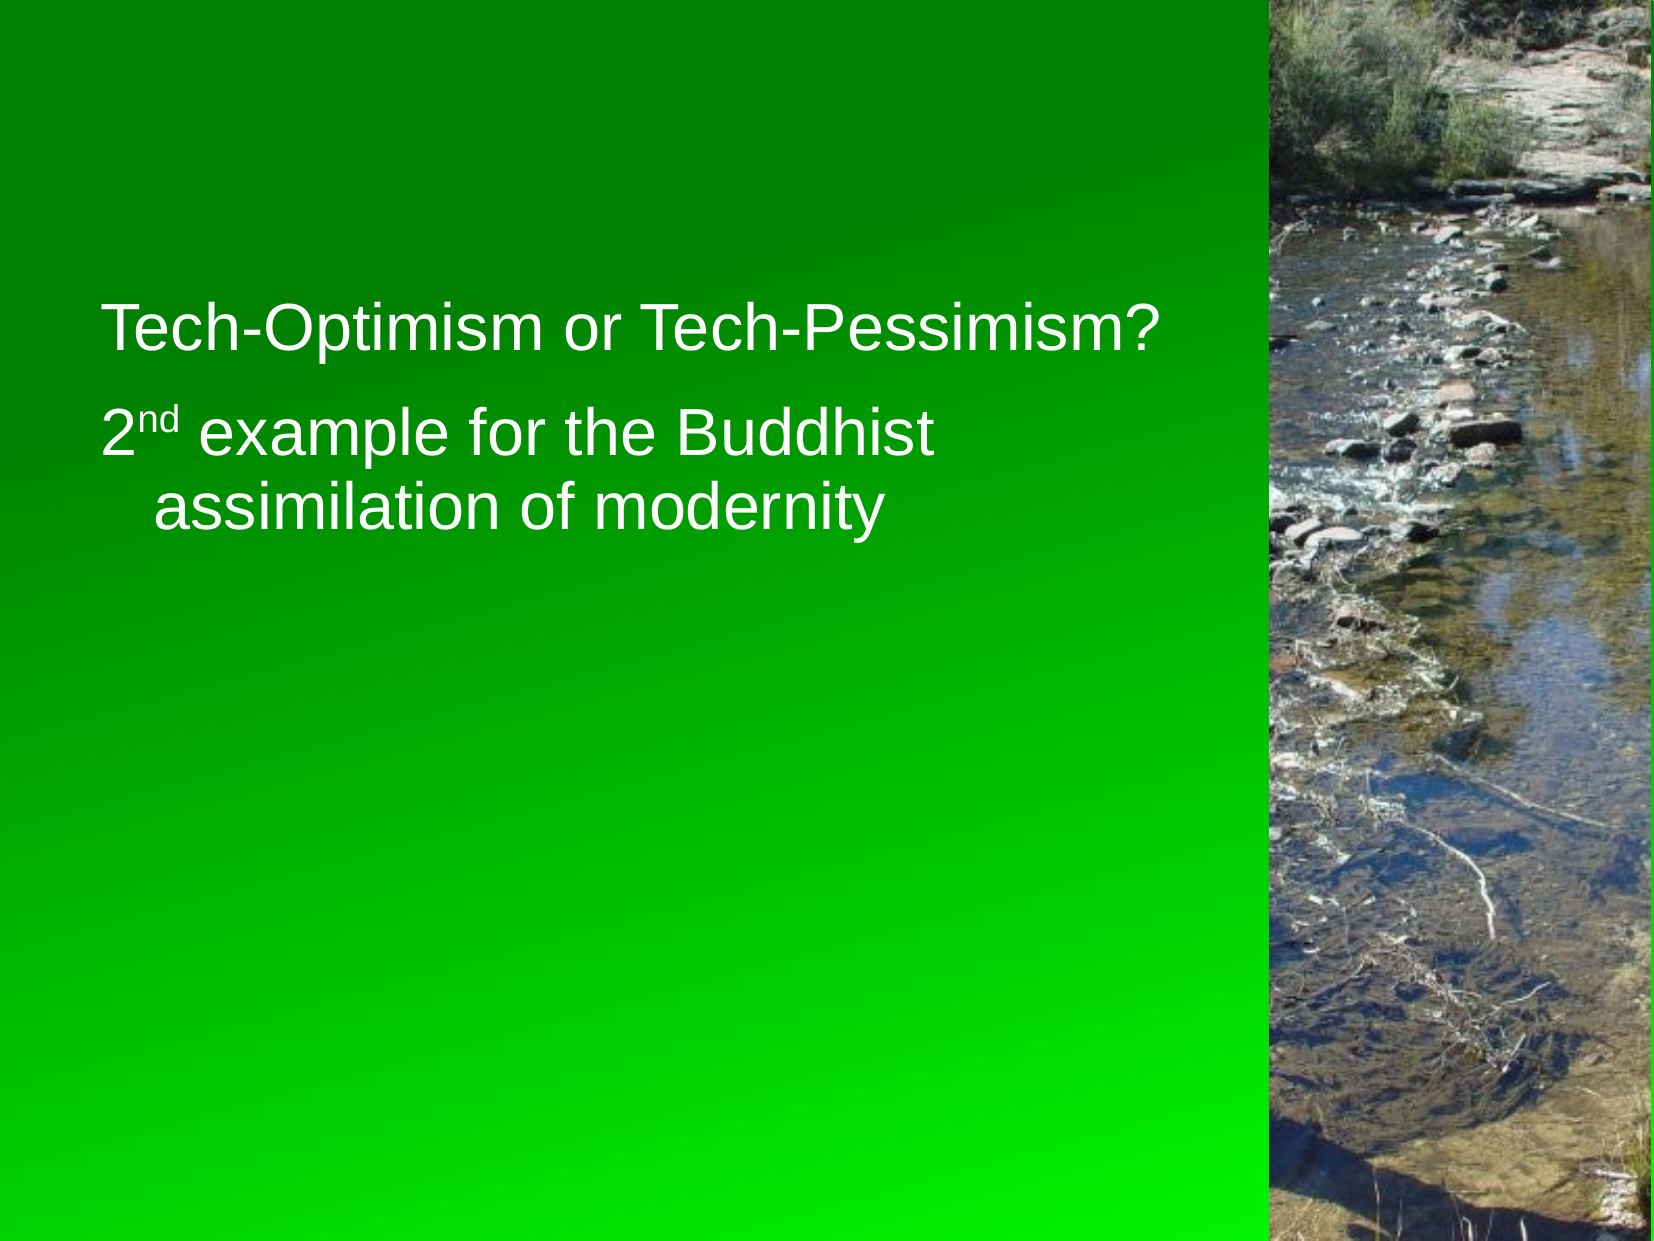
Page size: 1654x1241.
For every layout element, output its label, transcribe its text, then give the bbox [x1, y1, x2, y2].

picture [1269, 0, 1651, 1241]
list Tech-Optimism or Tech-Pessimism? 2nd example for the Buddhist assimilation of modernity [82, 290, 1270, 1094]
